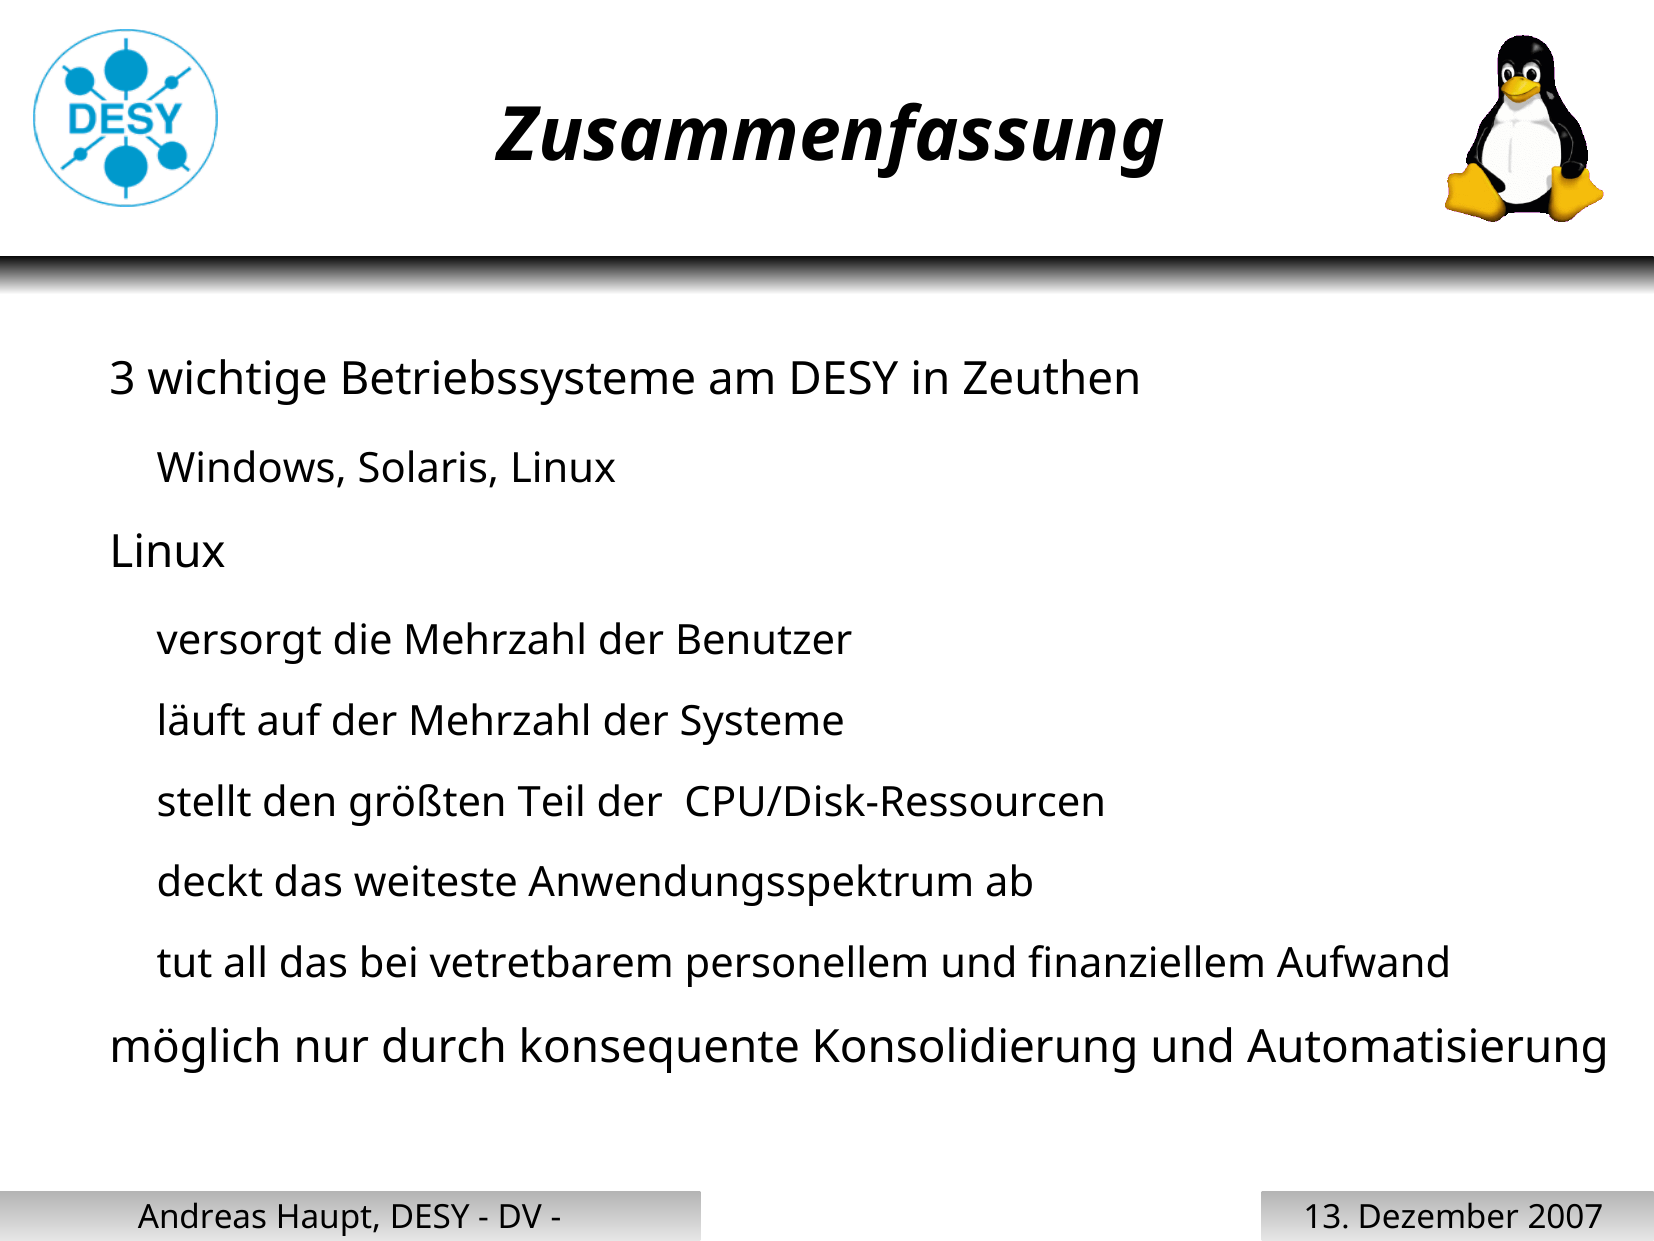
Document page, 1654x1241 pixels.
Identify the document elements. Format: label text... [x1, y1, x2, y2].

picture [33, 29, 218, 207]
title Zusammenfassung [250, 12, 1413, 251]
list 3 wichtige Betriebssysteme am DESY in Zeuthen Windows, Solaris, Linux Linux versorgt die Mehrzahl der Benutzer läuft auf der Mehrzahl der Systeme stellt den größten Teil der CPU/Disk-Ressourcen deckt das weiteste Anwendungsspektrum ab tut all das bei vetretbarem personellem und finanziellem Aufwand möglich nur durch konsequente Konsolidierung und Automatisierung [97, 345, 1654, 1087]
picture [1429, 12, 1637, 238]
